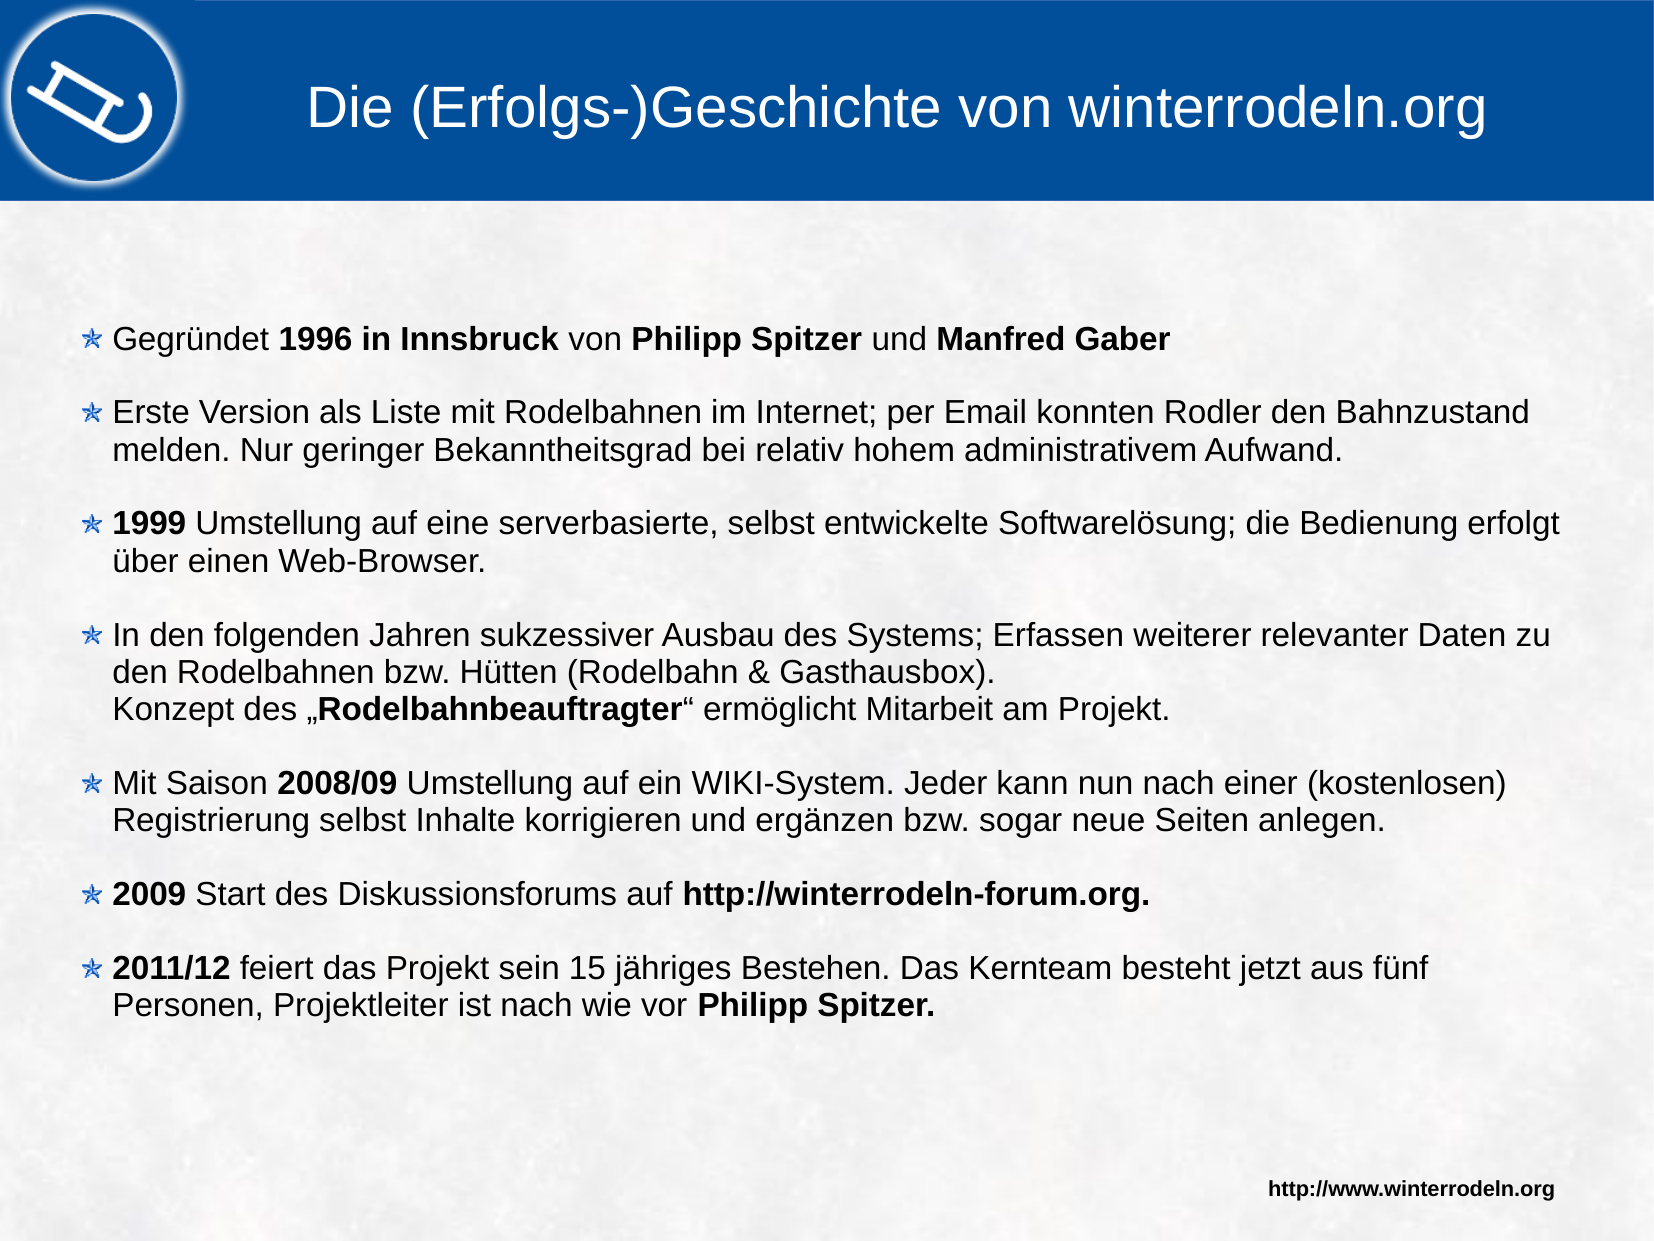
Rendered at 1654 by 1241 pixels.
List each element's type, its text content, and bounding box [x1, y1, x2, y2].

subtitle Gegründet 1996 in Innsbruck von Philipp Spitzer und Manfred Gaber Erste Version als Liste mit Rodelbahnen im Internet; per Email konnten Rodler den Bahnzustand melden. Nur geringer Bekanntheitsgrad bei relativ hohem administrativem Aufwand. 1999 Umstellung auf eine serverbasierte, selbst entwickelte Softwarelösung; die Bedienung erfolgt über einen Web-Browser. In den folgenden Jahren sukzessiver Ausbau des Systems; Erfassen weiterer relevanter Daten zu den Rodelbahnen bzw. Hütten (Rodelbahn & Gasthausbox). Konzept des „Rodelbahnbeauftragter“ ermöglicht Mitarbeit am Projekt. Mit Saison 2008/09 Umstellung auf ein WIKI-System. Jeder kann nun nach einer (kostenlosen) Registrierung selbst Inhalte korrigieren und ergänzen bzw. sogar neue Seiten anlegen. 2009 Start des Diskussionsforums auf http://winterrodeln-forum.org. 2011/12 feiert das Projekt sein 15 jähriges Bestehen. Das Kernteam besteht jetzt aus fünf Personen, Projektleiter ist nach wie vor Philipp Spitzer. [82, 271, 1571, 1146]
title Die (Erfolgs-)Geschichte von winterrodeln.org [224, 49, 1571, 166]
picture [0, 201, 1654, 1241]
text_box http://www.winterrodeln.org [1253, 1169, 1571, 1209]
text_box [0, 0, 1654, 201]
picture [0, 0, 195, 200]
